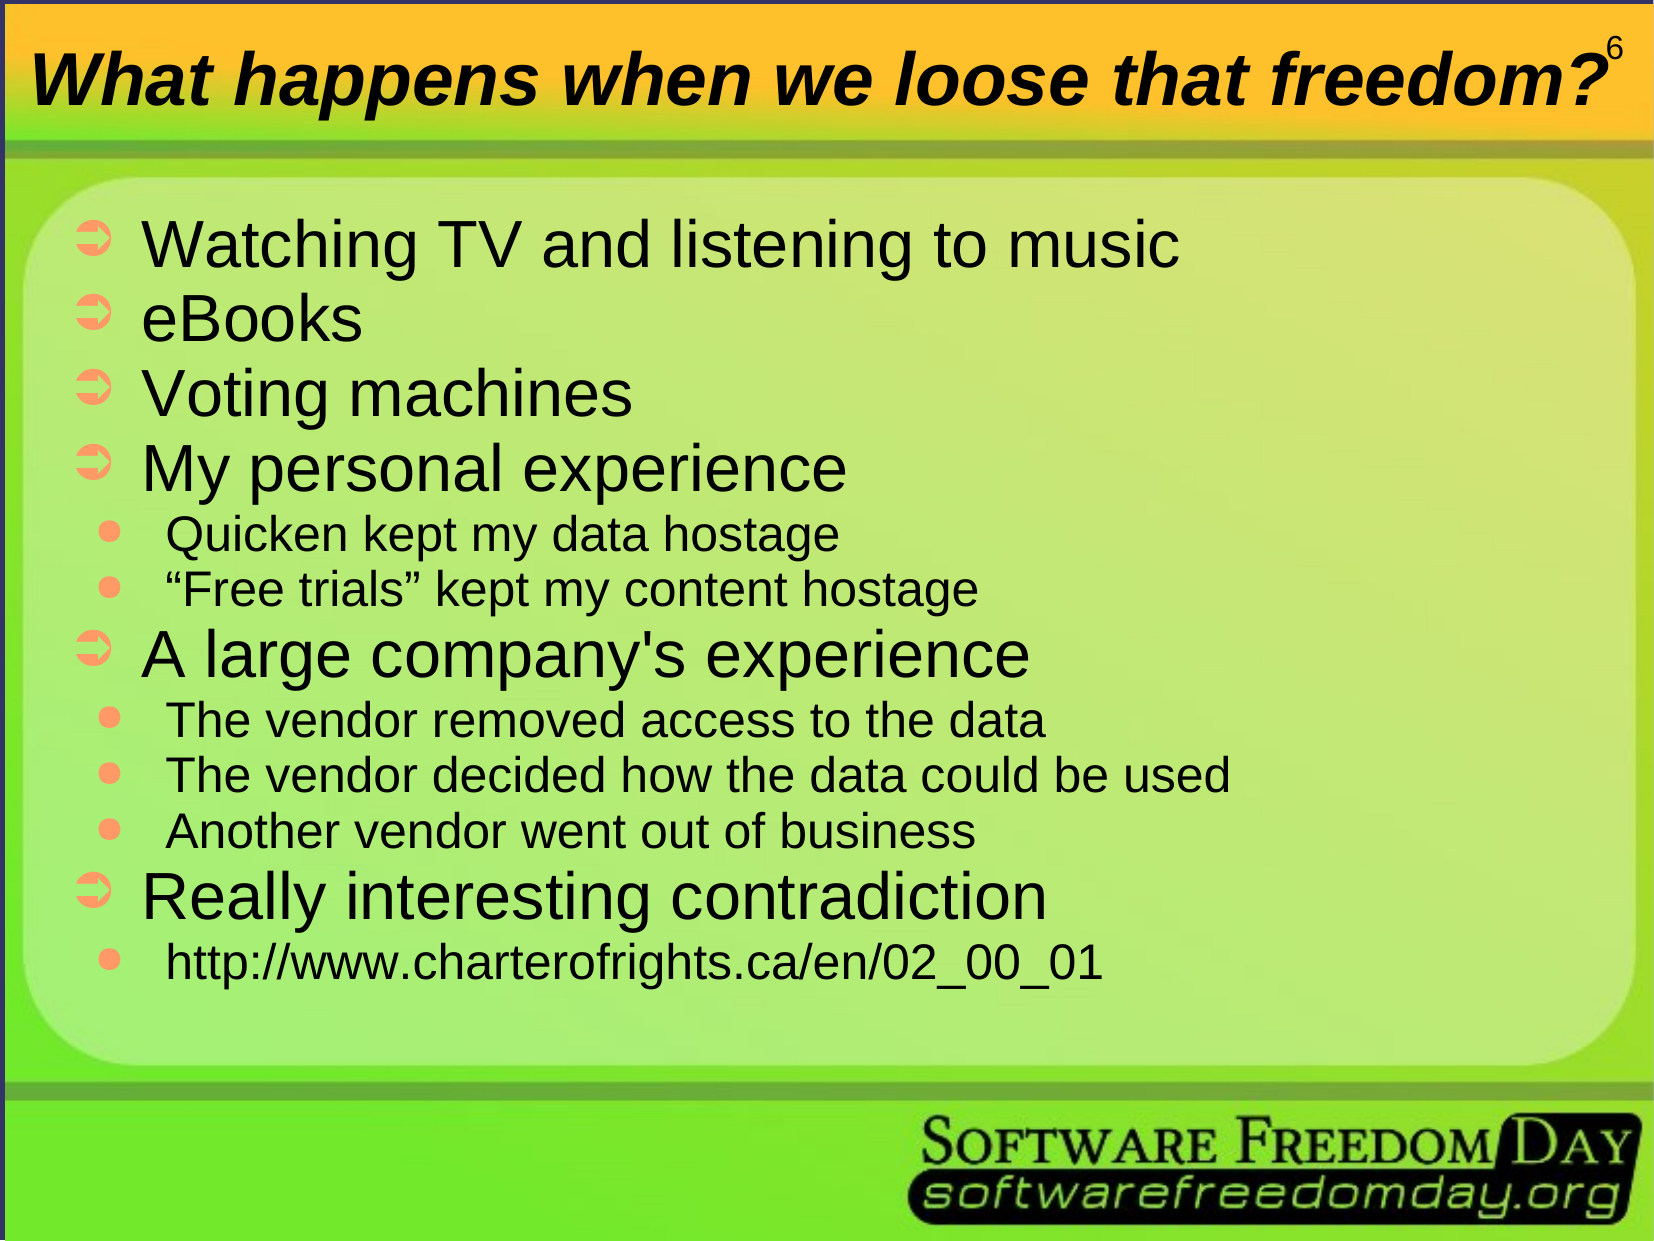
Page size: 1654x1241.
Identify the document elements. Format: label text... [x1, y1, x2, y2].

list Watching TV and listening to music eBooks Voting machines My personal experience Quicken kept my data hostage “Free trials” kept my content hostage A large company's experience The vendor removed access to the data The vendor decided how the data could be used Another vendor went out of business Really interesting contradiction http://www.charterofrights.ca/en/02_00_01 [59, 206, 1595, 1026]
picture [5, 4, 1654, 1241]
title What happens when we loose that freedom? [29, 0, 1625, 159]
